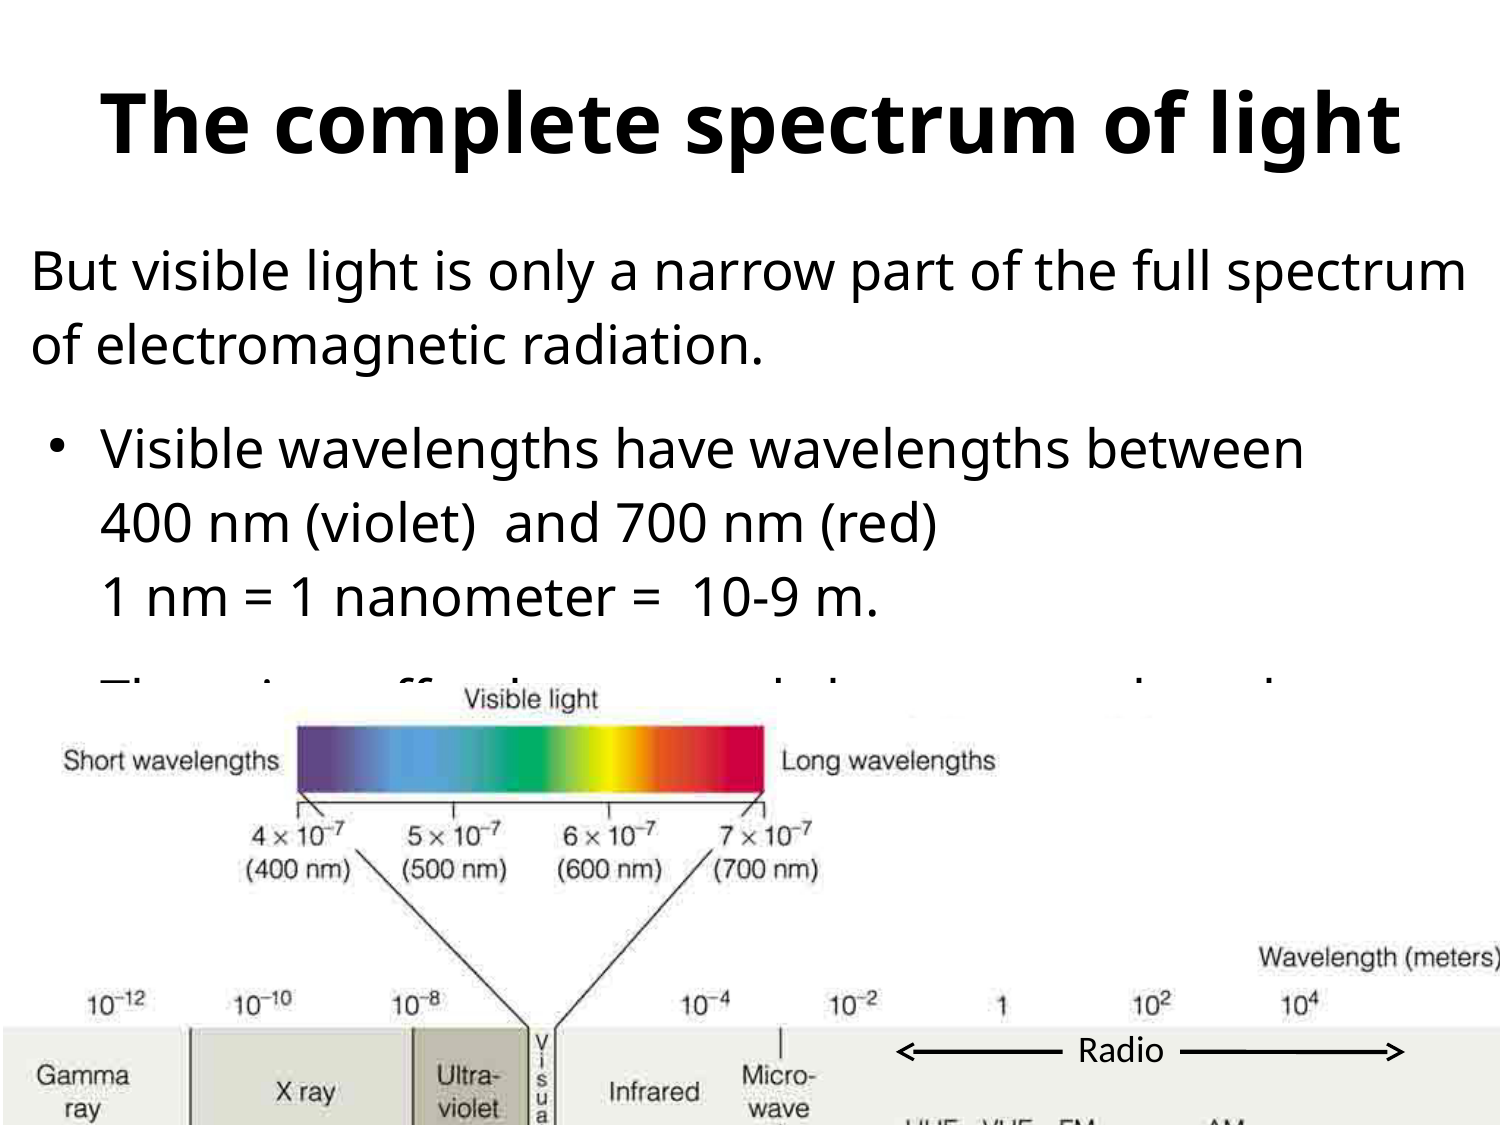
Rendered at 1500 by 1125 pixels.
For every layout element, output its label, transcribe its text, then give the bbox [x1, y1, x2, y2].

title The complete spectrum of light [33, 72, 1471, 170]
text_box Radio [1063, 1017, 1180, 1078]
picture [3, 683, 1500, 1125]
list But visible light is only a narrow part of the full spectrum of electromagnetic radiation. Visible wavelengths have wavelengths between 400 nm (violet) and 700 nm (red) 1 nm = 1 nanometer = 10-9 m. There is stuff at longer and shorter wavelengths. [30, 232, 1471, 683]
